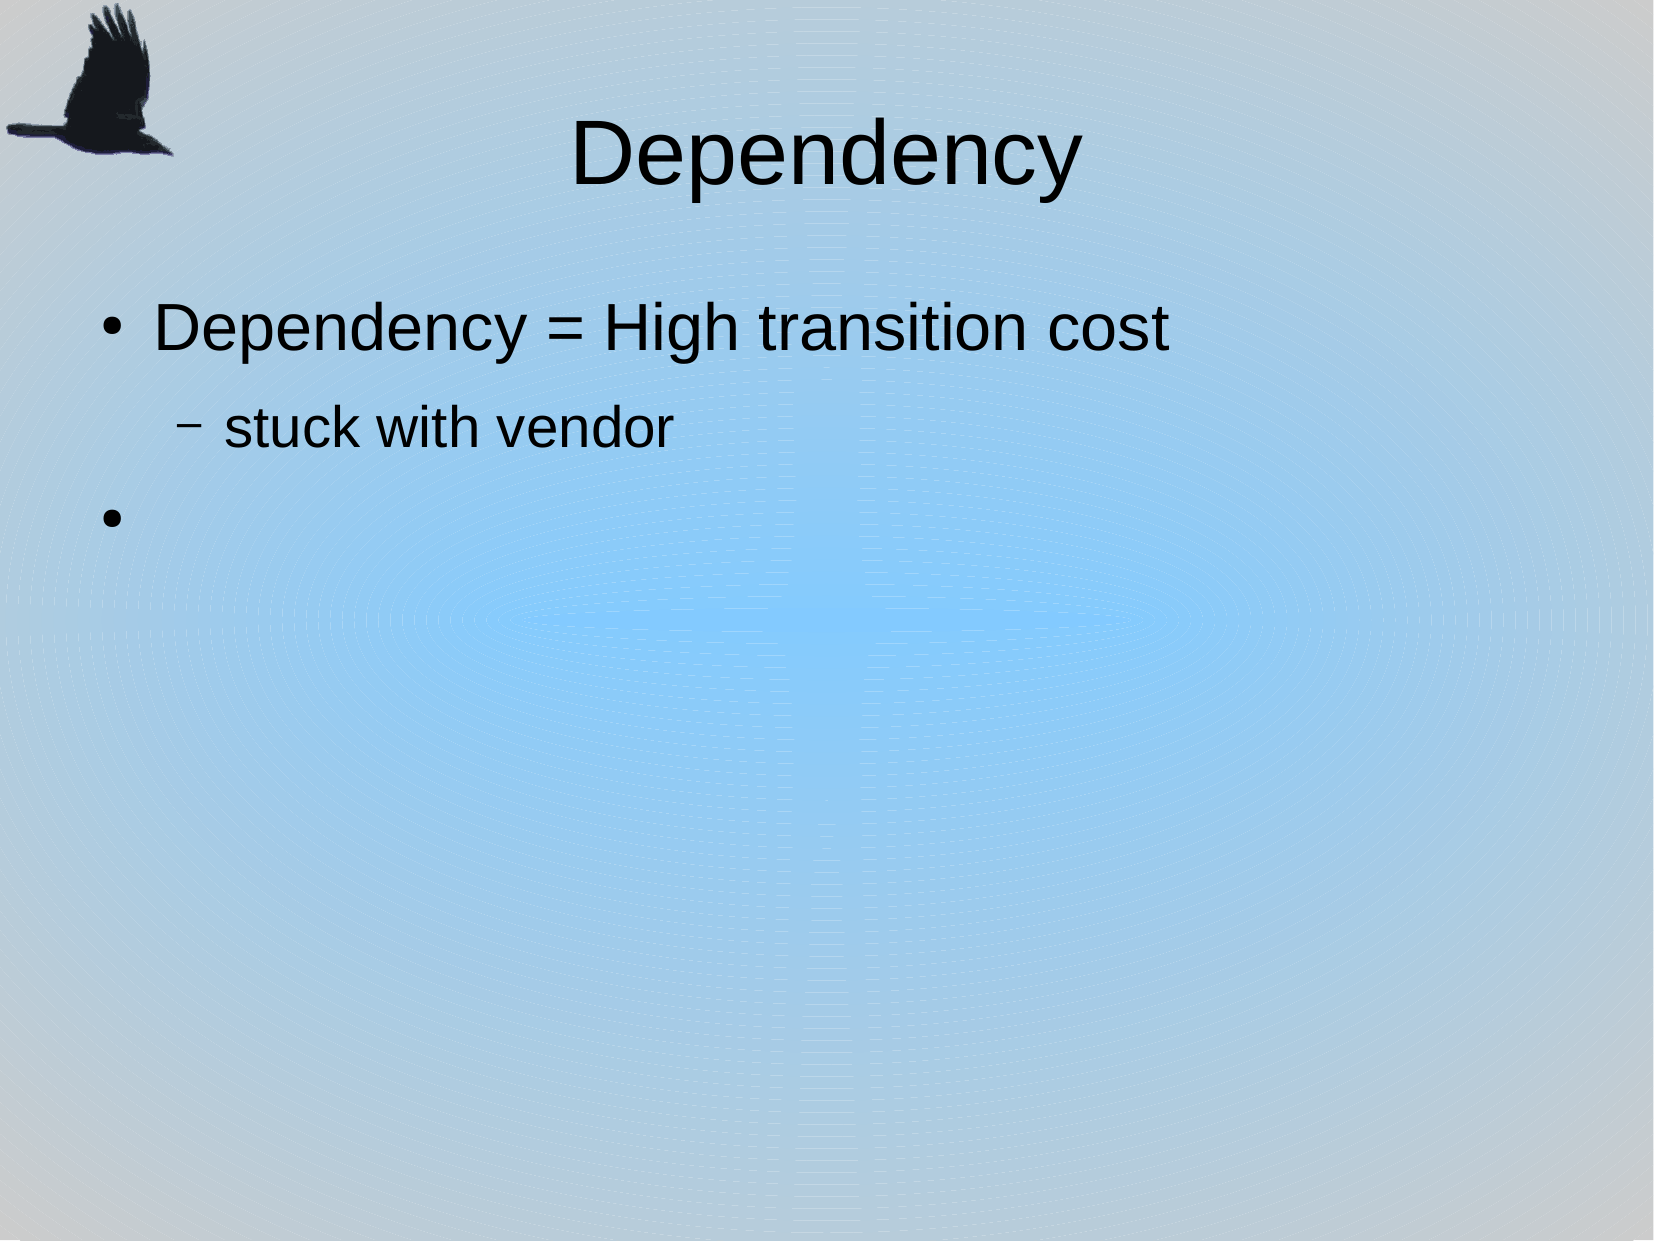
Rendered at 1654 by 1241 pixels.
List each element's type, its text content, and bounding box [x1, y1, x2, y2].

picture [0, 0, 178, 160]
title Dependency [82, 56, 1571, 250]
list Dependency = High transition cost stuck with vendor [82, 290, 1571, 1094]
